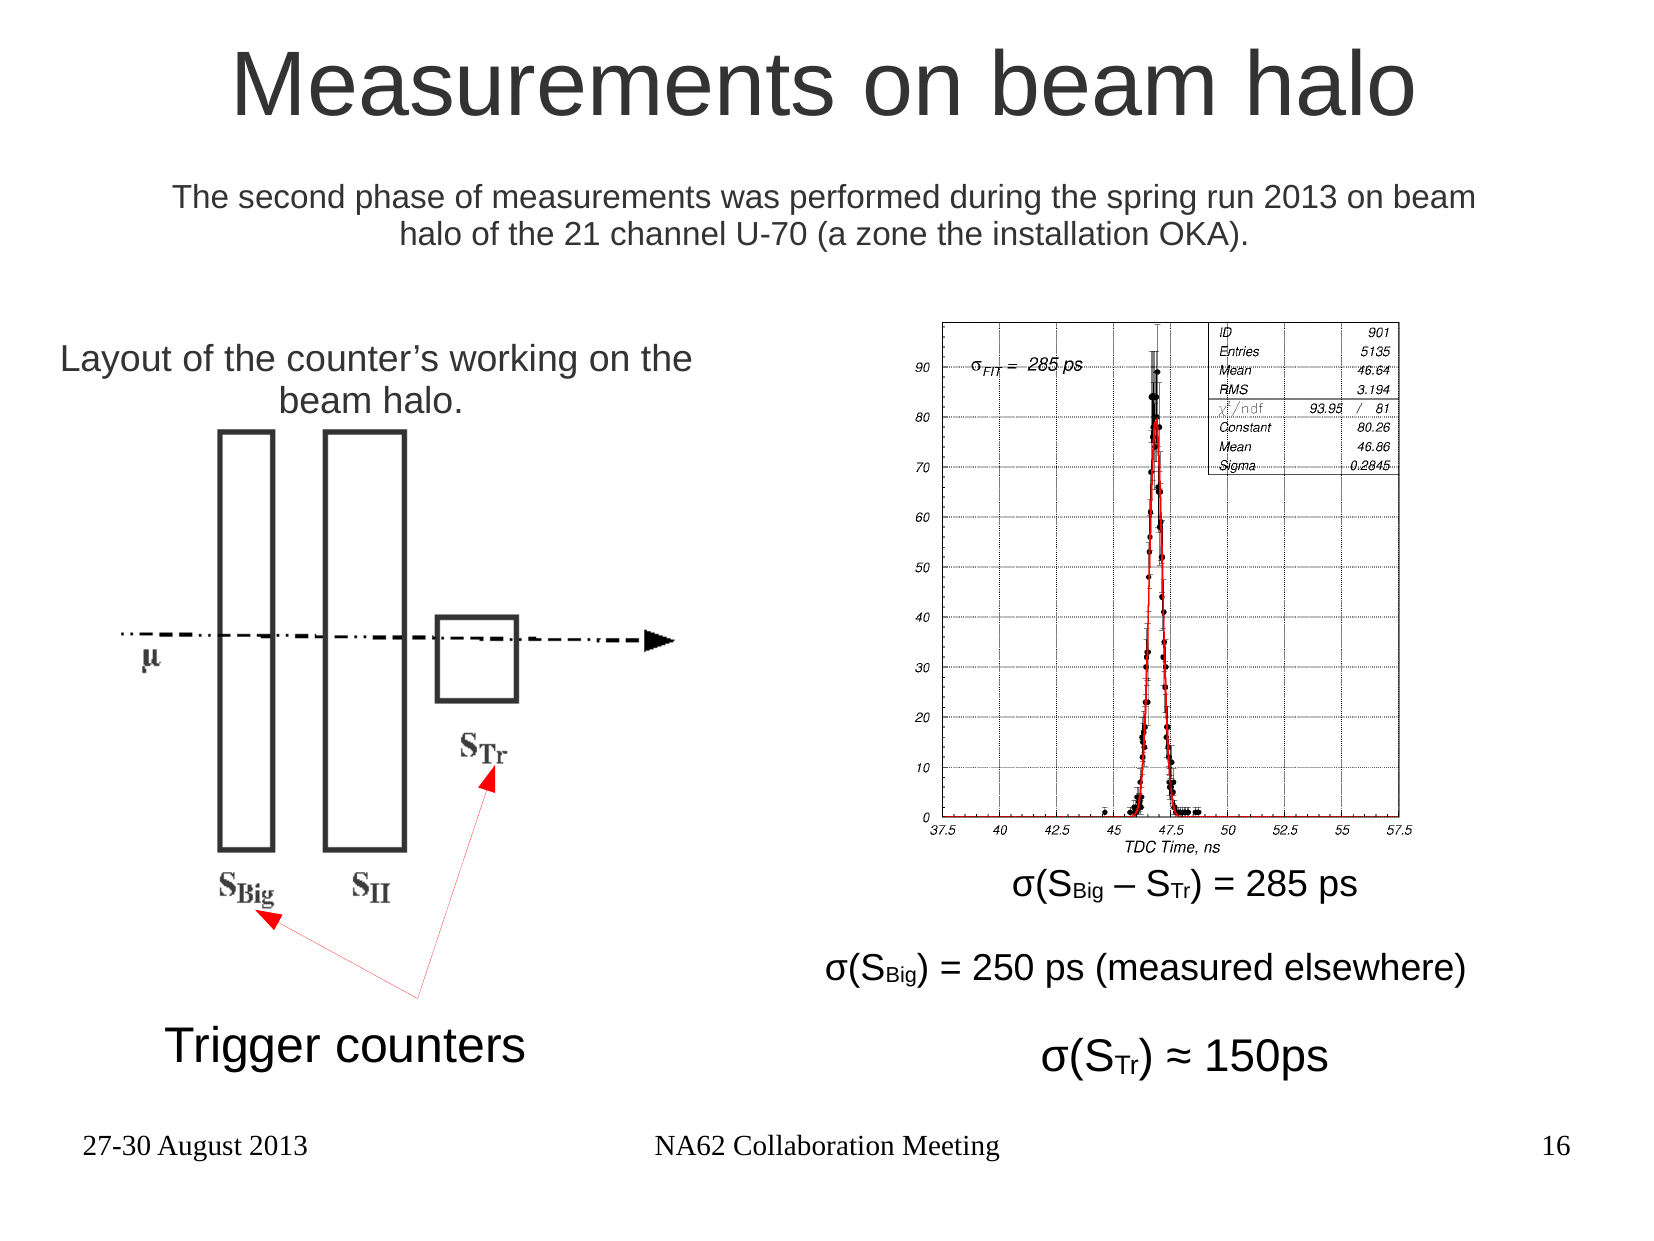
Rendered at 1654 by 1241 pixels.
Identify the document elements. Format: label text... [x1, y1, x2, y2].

text_box Trigger counters [150, 1009, 543, 1081]
text_box The second phase of measurements was performed during the spring run 2013 on beam halo of the 21 channel U-70 (a zone the installation OKA). [150, 171, 1501, 271]
text_box Layout of the counter’s working on the beam halo. [45, 330, 796, 429]
text_box σ(SBig – STr) = 285 ps σ(SBig) = 250 ps (measured elsewhere) σ(STr) ≈ 150ps [810, 855, 1561, 1129]
picture [120, 428, 676, 910]
picture [885, 284, 1456, 855]
text_box Measurements on beam halo [60, 25, 1591, 143]
